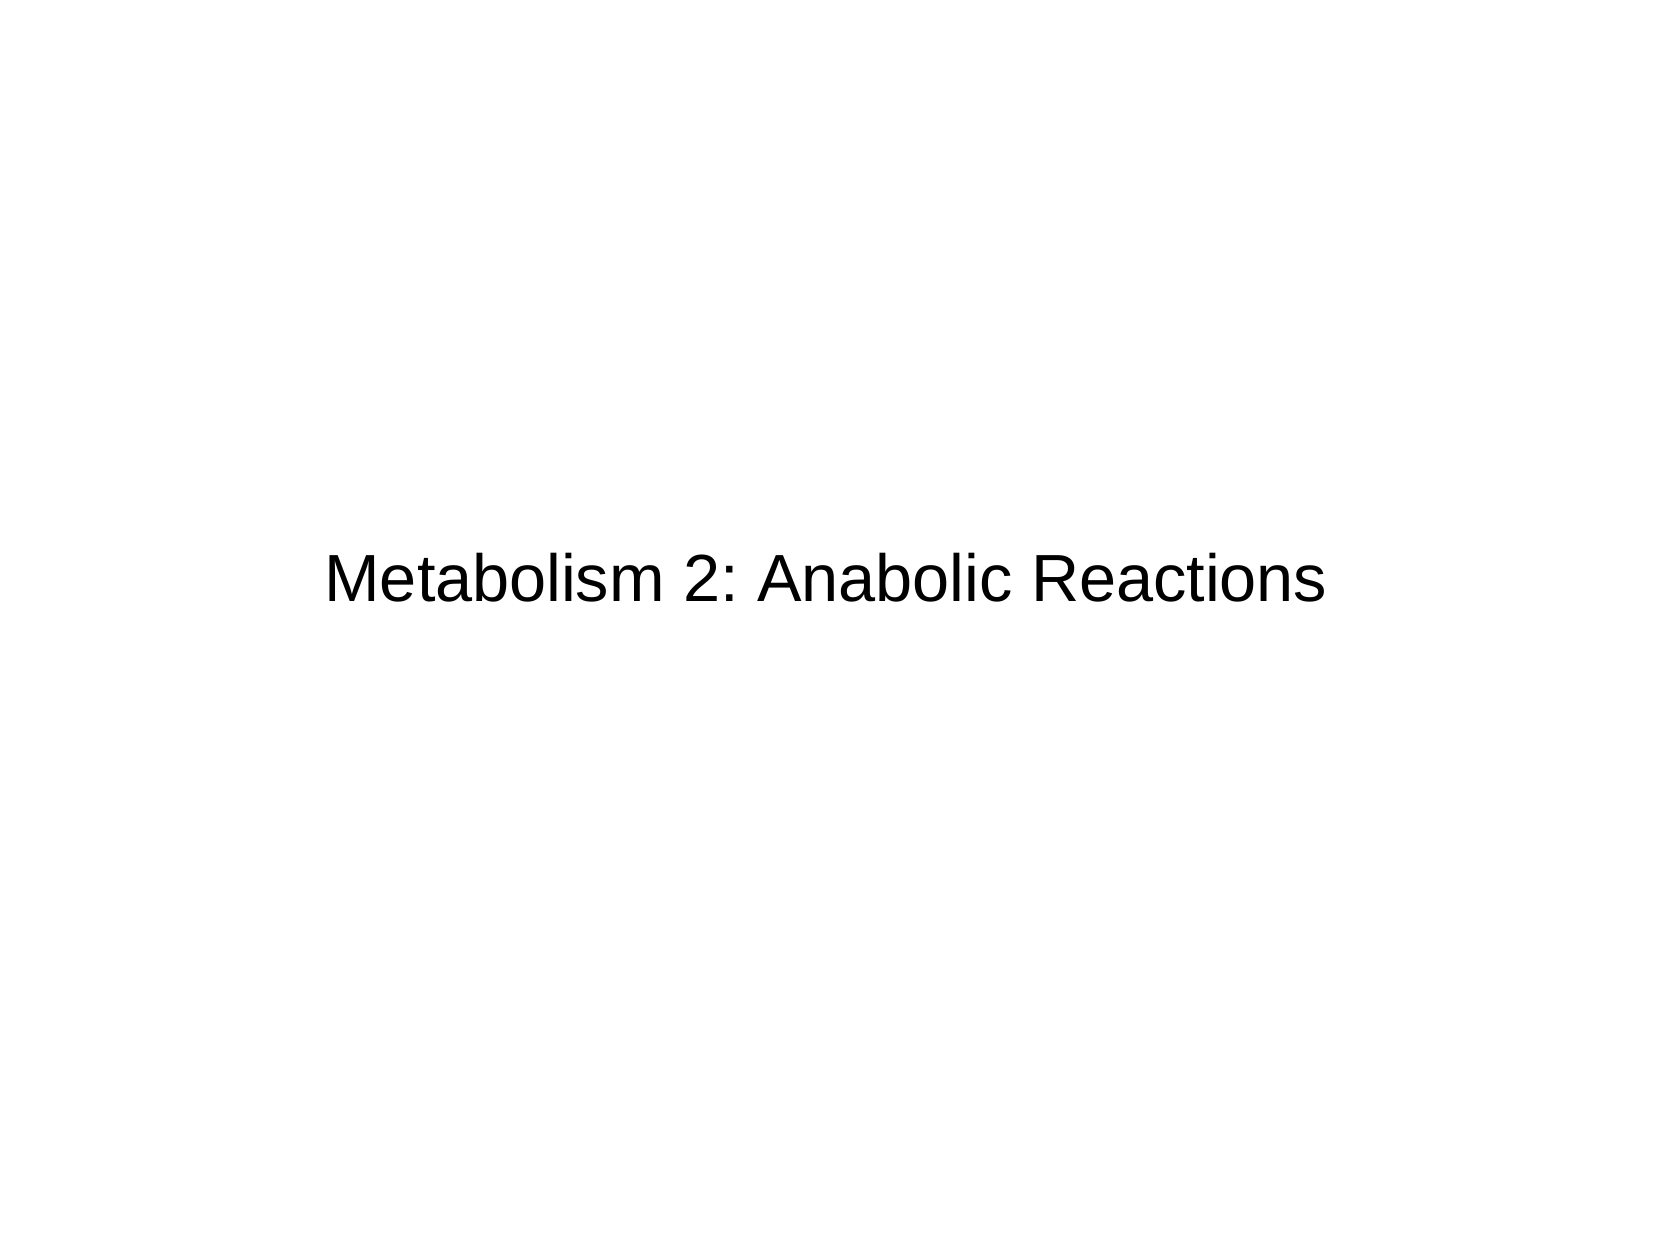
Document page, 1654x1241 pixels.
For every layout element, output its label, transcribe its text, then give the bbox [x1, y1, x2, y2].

subtitle Metabolism 2: Anabolic Reactions [82, 56, 1571, 1101]
